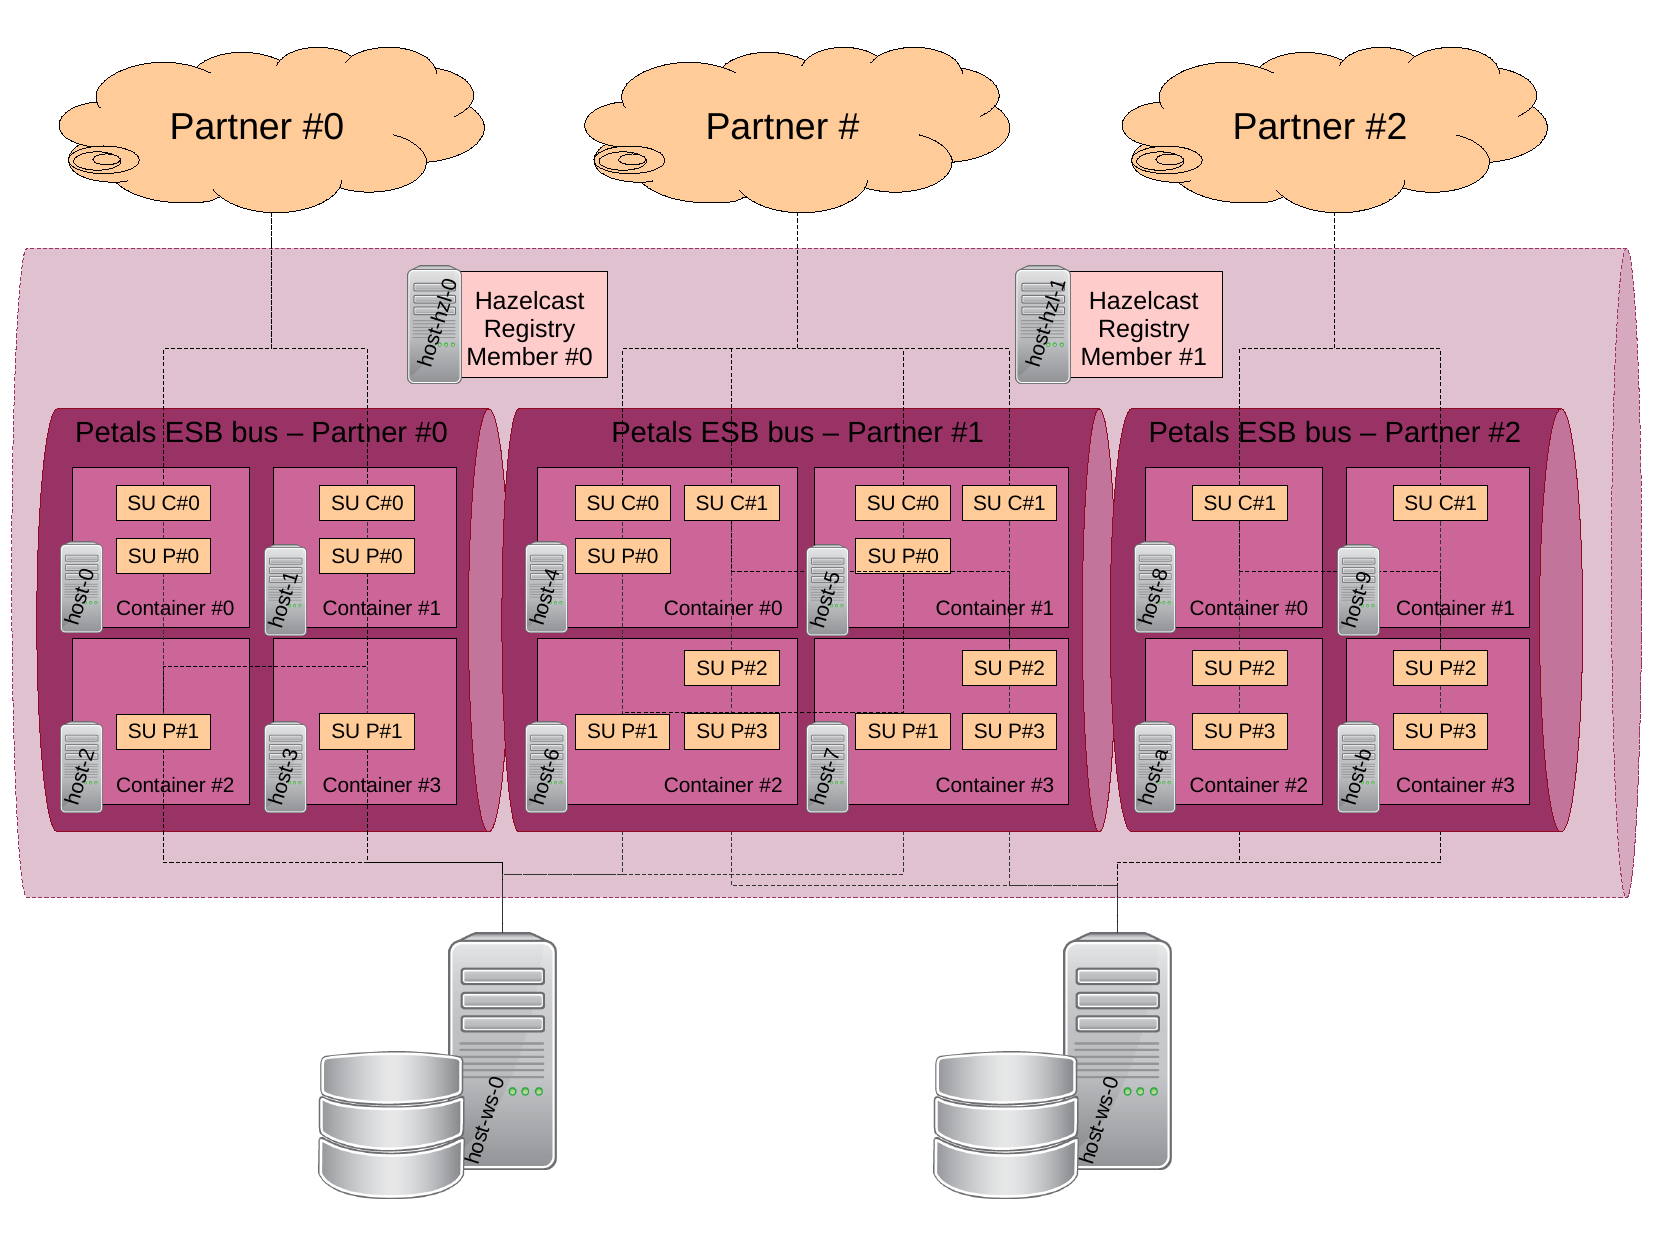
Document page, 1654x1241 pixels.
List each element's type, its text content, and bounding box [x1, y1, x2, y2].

text_box SU P#0 [880, 538, 951, 574]
text_box host-7 [794, 683, 895, 832]
text_box Container #3 [273, 638, 457, 805]
text_box SU C#1 [962, 485, 1057, 521]
text_box host-a [1122, 683, 1223, 832]
text_box Container #1 [273, 467, 457, 628]
text_box Container #2 [537, 638, 798, 805]
text_box SU C#0 [116, 485, 211, 521]
text_box host-hzl-0 [401, 245, 503, 394]
text_box Petals ESB bus – Partner #2 [1133, 408, 1548, 457]
picture [60, 541, 76, 593]
picture [525, 721, 541, 773]
text_box host-9 [1325, 505, 1427, 655]
text_box host-b [1325, 683, 1427, 832]
text_box SU P#0 [339, 538, 415, 574]
text_box host-0 [48, 503, 150, 653]
picture [1131, 1037, 1172, 1170]
picture [407, 377, 427, 384]
text_box Partner #2 [1122, 47, 1548, 213]
picture [525, 541, 541, 593]
text_box SU C#1 [1393, 485, 1488, 521]
text_box SU C#1 [684, 485, 780, 521]
text_box [11, 248, 1625, 898]
text_box host-hzl-1 [1009, 245, 1111, 394]
picture [318, 932, 557, 1199]
text_box SU C#0 [319, 485, 415, 521]
text_box host-3 [252, 683, 353, 832]
picture [517, 1040, 557, 1170]
text_box SU P#1 [116, 714, 211, 750]
text_box Container #2 [1145, 638, 1323, 805]
text_box host-ws-0 [1063, 1011, 1174, 1191]
text_box Container #1 [814, 467, 1069, 628]
text_box SU C#1 [1192, 485, 1288, 521]
text_box Container #1 [1346, 467, 1530, 628]
text_box Container #3 [814, 638, 1069, 805]
picture [1134, 721, 1150, 770]
text_box Container #0 [1145, 467, 1323, 628]
text_box SU P#3 [1192, 713, 1288, 750]
picture [264, 721, 280, 771]
picture [1134, 541, 1150, 591]
text_box SU P#3 [1393, 713, 1488, 750]
picture [1015, 377, 1035, 384]
text_box SU P#3 [684, 713, 780, 750]
text_box host-1 [252, 505, 353, 655]
text_box Hazelcast Registry Member #0 [468, 271, 608, 378]
picture [264, 544, 280, 594]
text_box Petals ESB bus – Partner #1 [596, 408, 1010, 457]
text_box host-4 [513, 503, 615, 653]
picture [806, 544, 822, 594]
picture [60, 721, 76, 772]
picture [1015, 265, 1043, 355]
picture [1337, 544, 1353, 595]
text_box SU C#0 [575, 485, 671, 521]
text_box SU P#0 [575, 538, 671, 574]
text_box host-5 [794, 505, 895, 655]
text_box Container #2 [72, 638, 250, 805]
text_box SU P#2 [1393, 650, 1488, 686]
text_box SU P#1 [575, 714, 670, 750]
text_box Petals ESB bus – Partner #0 [60, 408, 474, 457]
text_box SU P#0 [116, 538, 211, 574]
text_box Container #0 [537, 467, 798, 628]
text_box SU P#1 [855, 713, 951, 750]
picture [806, 721, 822, 771]
text_box SU P#2 [1192, 650, 1288, 686]
text_box host-8 [1122, 503, 1223, 653]
text_box SU P#1 [319, 713, 415, 750]
text_box Hazelcast Registry Member #1 [1076, 271, 1223, 378]
text_box SU P#2 [962, 650, 1057, 686]
text_box Container #0 [72, 467, 250, 628]
text_box Container #3 [1346, 638, 1530, 805]
text_box Partner # [584, 47, 1010, 213]
text_box SU P#2 [684, 650, 780, 686]
picture [1337, 721, 1353, 773]
text_box SU P#3 [962, 713, 1057, 750]
picture [407, 265, 435, 354]
text_box host-6 [513, 683, 615, 832]
text_box host-ws-0 [448, 1011, 559, 1191]
picture [933, 932, 1172, 1199]
text_box host-2 [48, 683, 150, 832]
text_box Partner #0 [59, 47, 485, 213]
text_box SU C#0 [855, 485, 951, 521]
